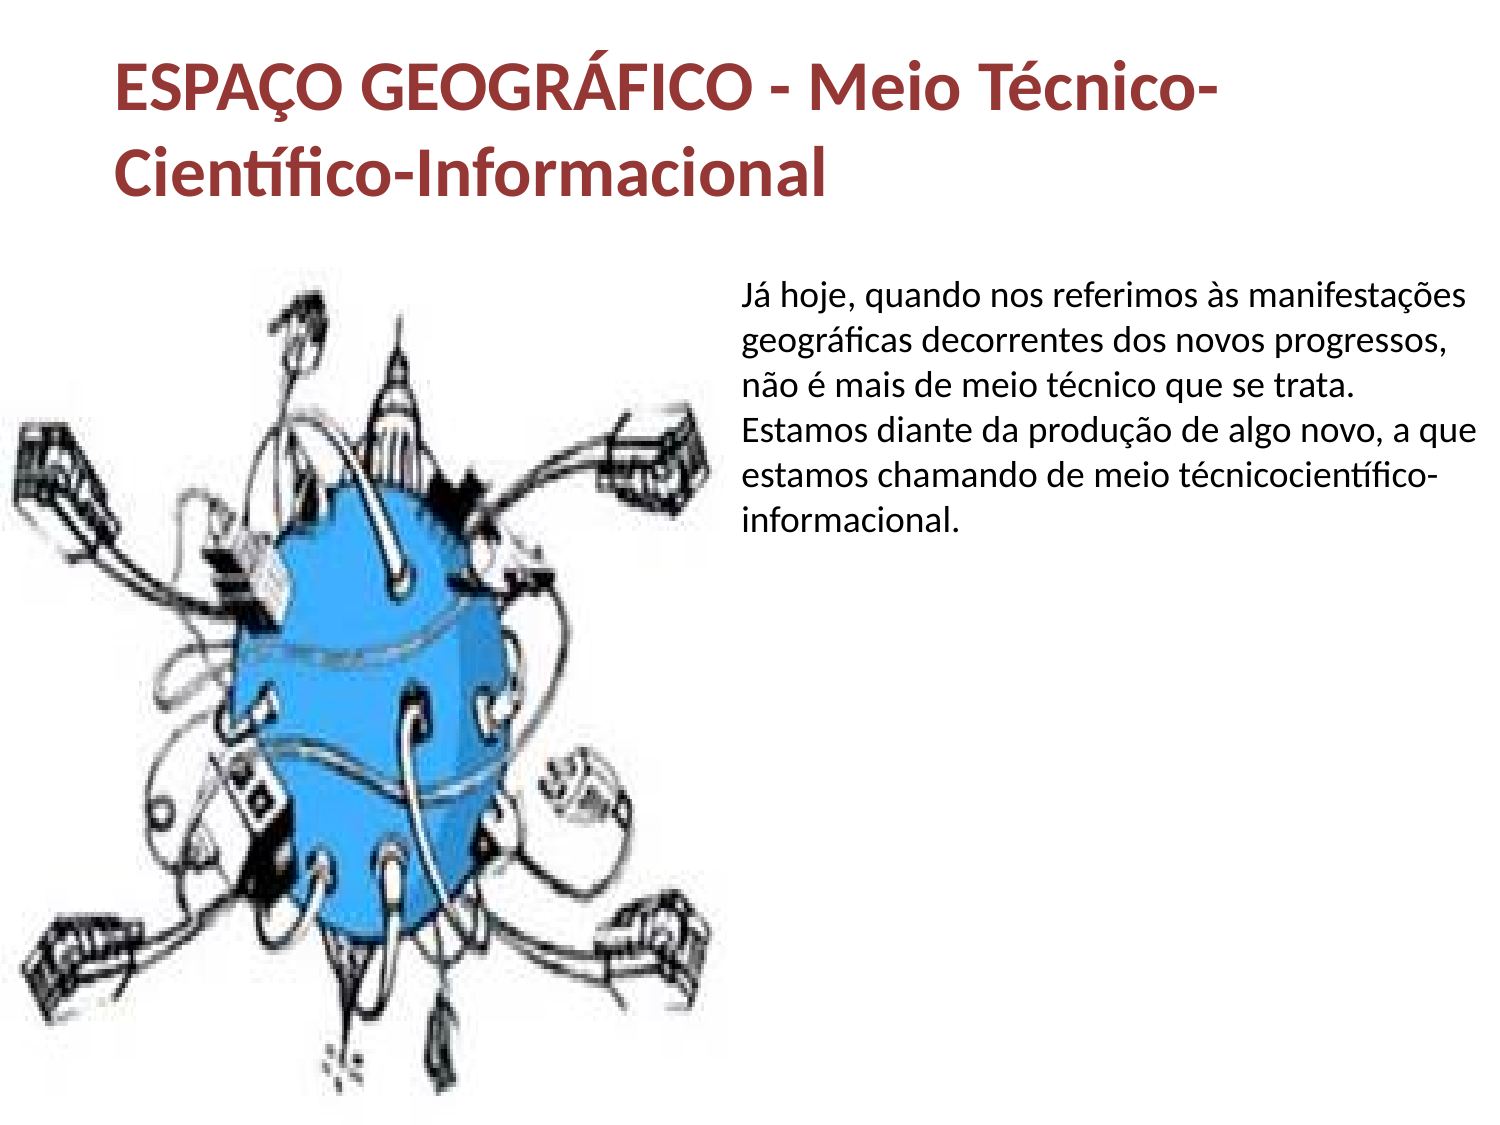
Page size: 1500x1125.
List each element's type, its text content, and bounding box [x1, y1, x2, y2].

list Já hoje, quando nos referimos às manifestações geográficas decorrentes dos novos progressos, não é mais de meio técnico que se trata. Estamos diante da produção de algo novo, a que estamos chamando de meio técnicocientífico-informacional. [726, 262, 1500, 1125]
picture [0, 267, 727, 1125]
text_box ESPAÇO GEOGRÁFICO - Meio Técnico- Científico-Informacional [99, 30, 1450, 219]
